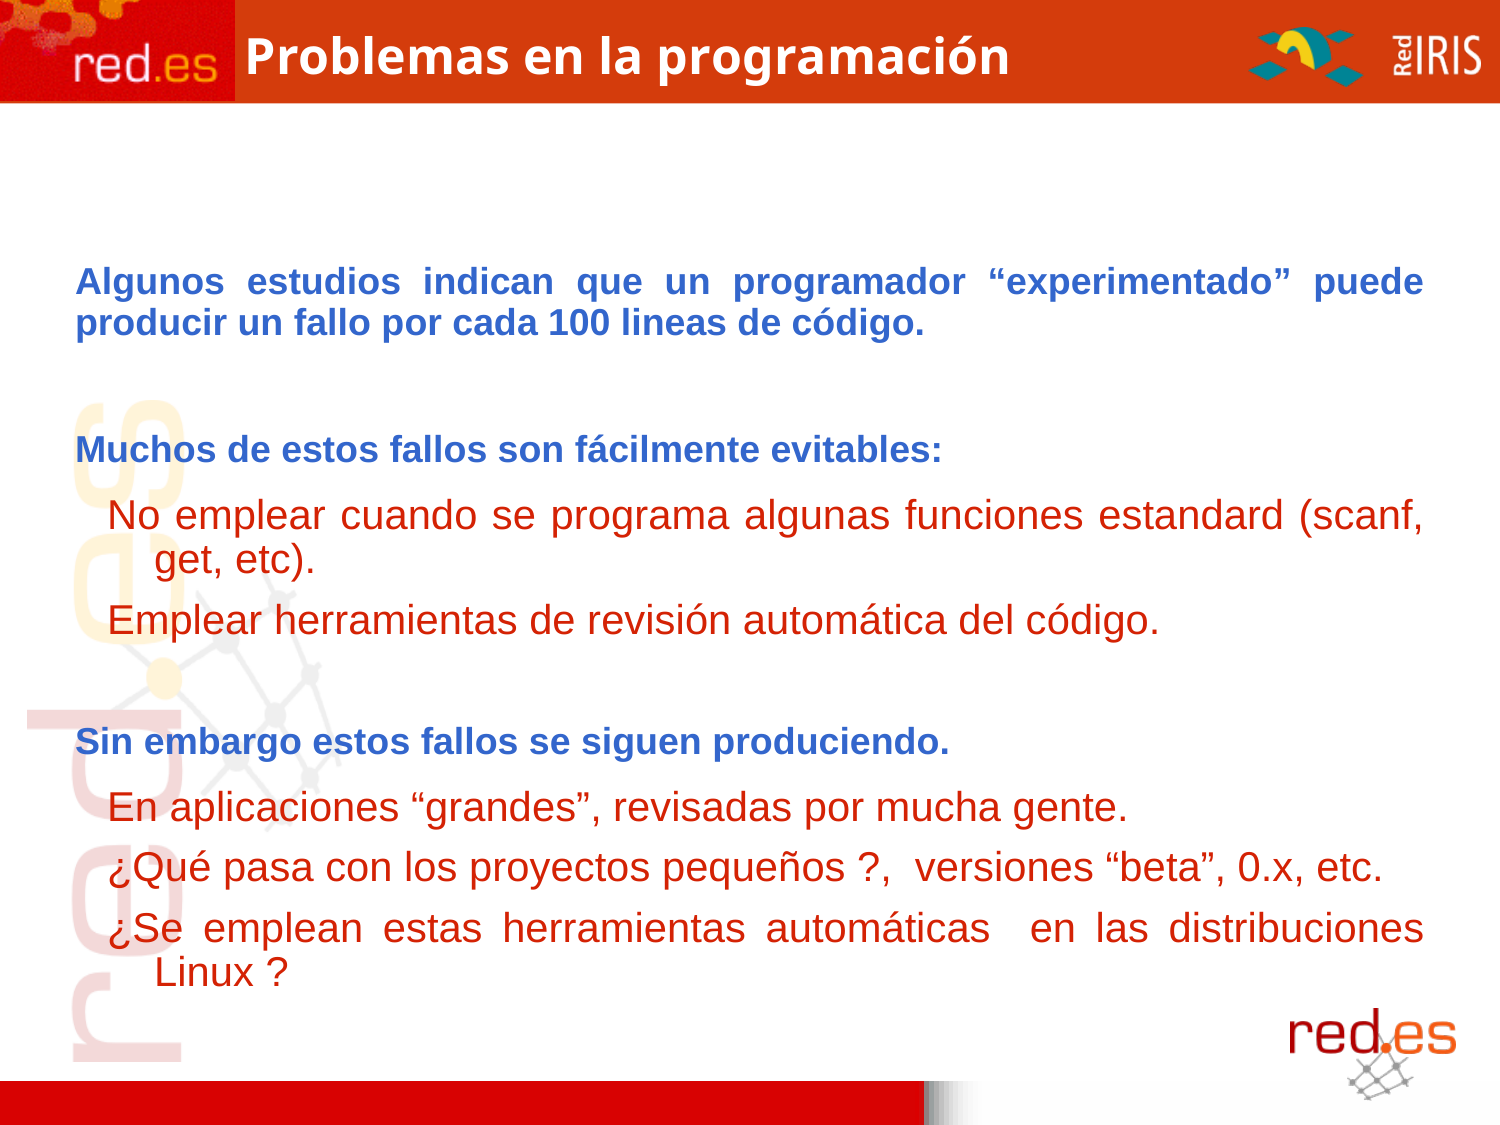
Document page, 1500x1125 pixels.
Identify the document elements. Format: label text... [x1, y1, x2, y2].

picture [27, 400, 345, 1062]
picture [0, 0, 235, 101]
list Algunos estudios indican que un programador “experimentado” puede producir un fallo por cada 100 lineas de código. Muchos de estos fallos son fácilmente evitables: No emplear cuando se programa algunas funciones estandard (scanf, get, etc). Emplear herramientas de revisión automática del código. Sin embargo estos fallos se siguen produciendo. En aplicaciones “grandes”, revisadas por mucha gente. ¿Qué pasa con los proyectos pequeños ?, versiones “beta”, 0.x, etc. ¿Se emplean estas herramientas automáticas en las distribuciones Linux ? [75, 262, 1426, 1042]
title Problemas en la programación [244, 0, 1412, 121]
picture [1412, 27, 1481, 87]
picture [0, 1008, 1500, 1125]
